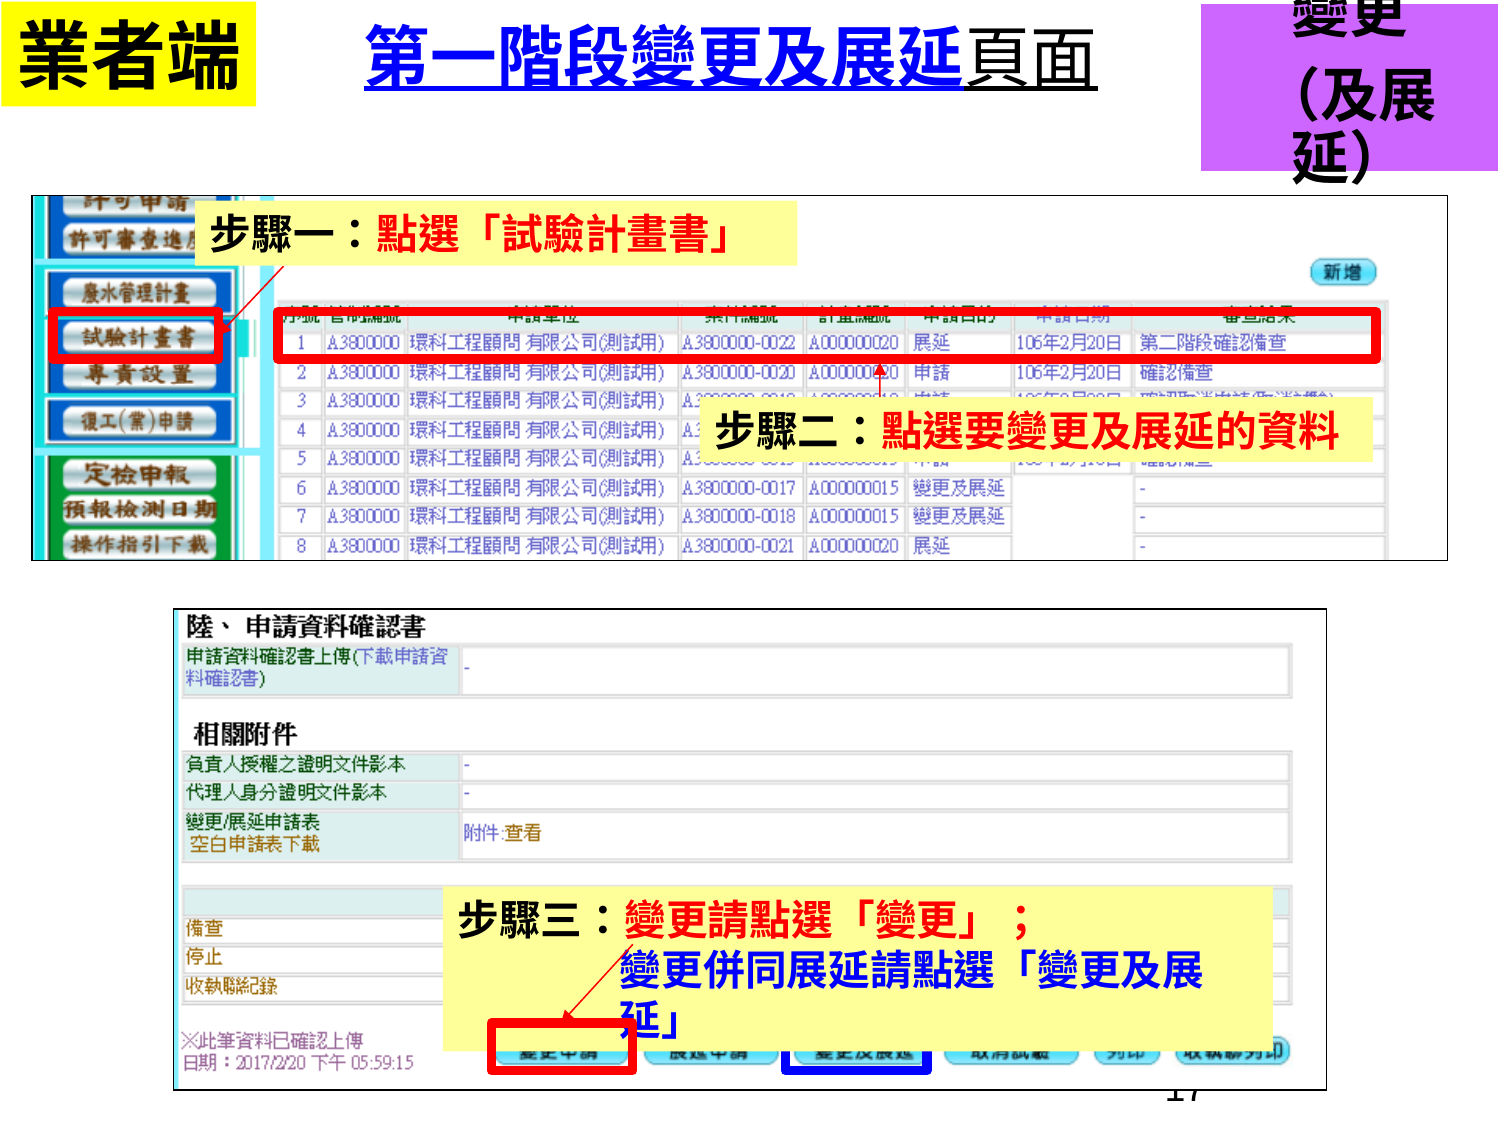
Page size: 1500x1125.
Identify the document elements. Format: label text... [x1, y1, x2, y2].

text_box 步驟二：點選要變更及展延的資料 [699, 397, 1374, 462]
text_box <編號> [1149, 1056, 1500, 1117]
text_box 變更 （及展延） [1198, 1, 1500, 173]
text_box 步驟三：變更請點選「變更」； 變更併同展延請點選「變更及展延」 [442, 886, 1273, 1052]
text_box 步驟一：點選「試驗計畫書」 [194, 200, 798, 266]
text_box 業者端 [1, 1, 257, 107]
picture [174, 609, 1326, 1090]
text_box 步驟三：變更請點選「變更」； 變更併同展延請點選「變更及展延」 [496, 1028, 628, 1052]
text_box 第一階段變更及展延頁面 [348, 7, 1113, 103]
picture [32, 196, 1447, 560]
